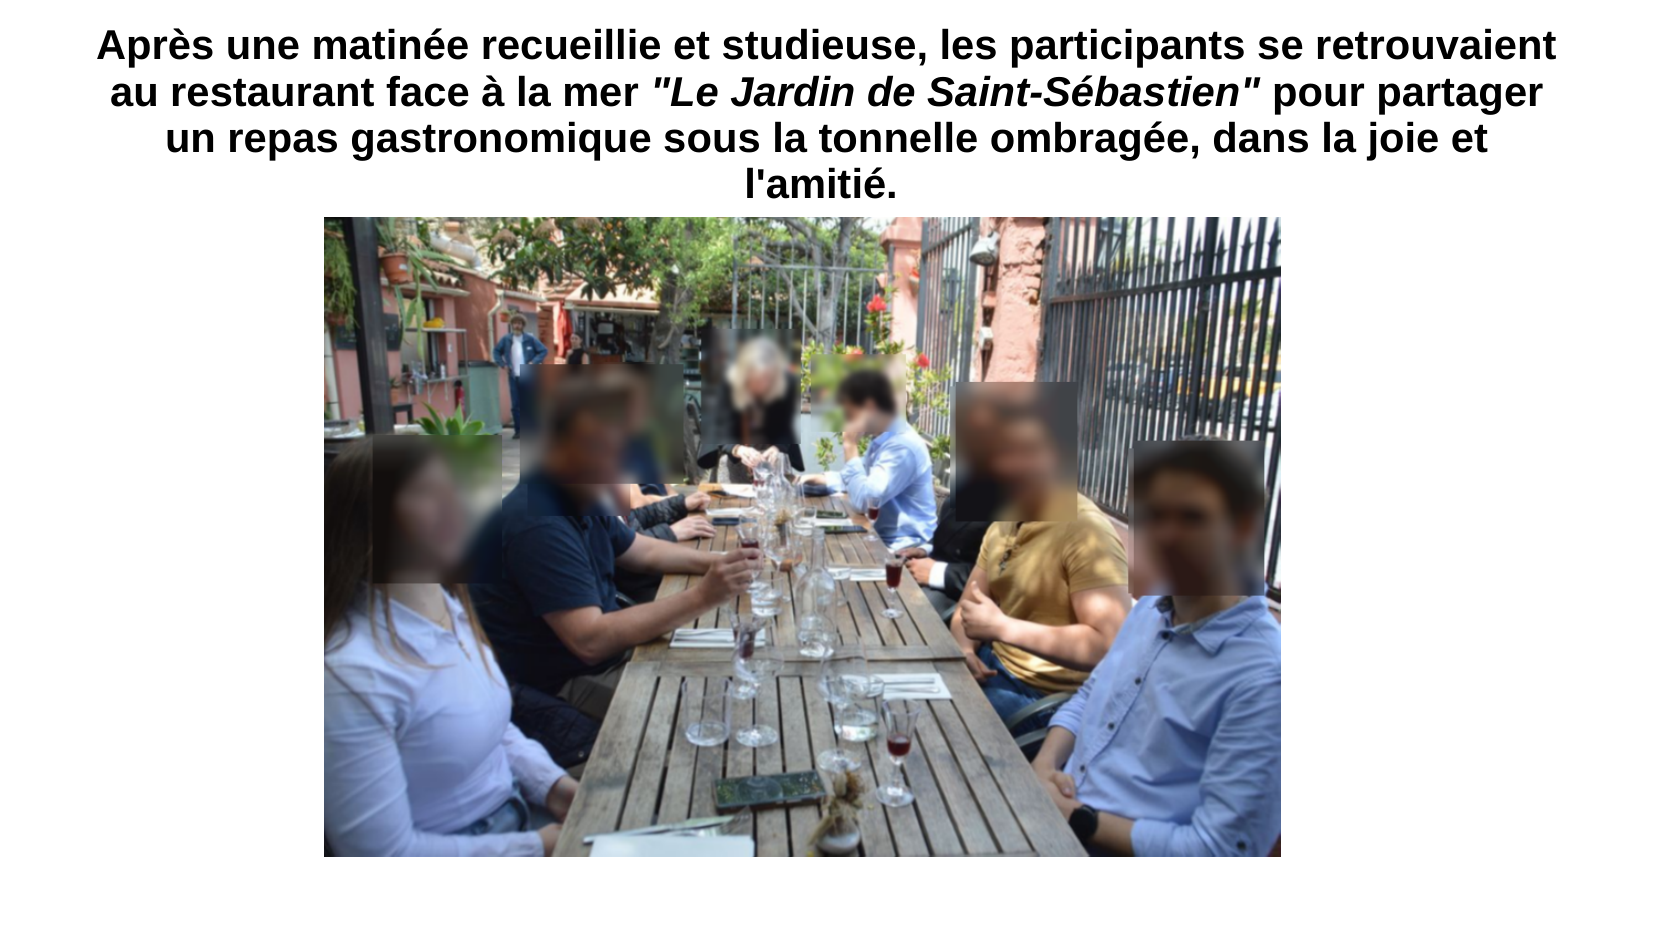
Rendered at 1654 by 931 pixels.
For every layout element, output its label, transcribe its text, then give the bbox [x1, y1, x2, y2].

picture [324, 217, 1281, 857]
title Après une matinée recueillie et studieuse, les participants se retrouvaient au restaurant face à la mer "Le Jardin de Saint-Sébastien" pour partager un repas gastronomique sous la tonnelle ombragée, dans la joie et l'amitié. [82, 21, 1571, 208]
